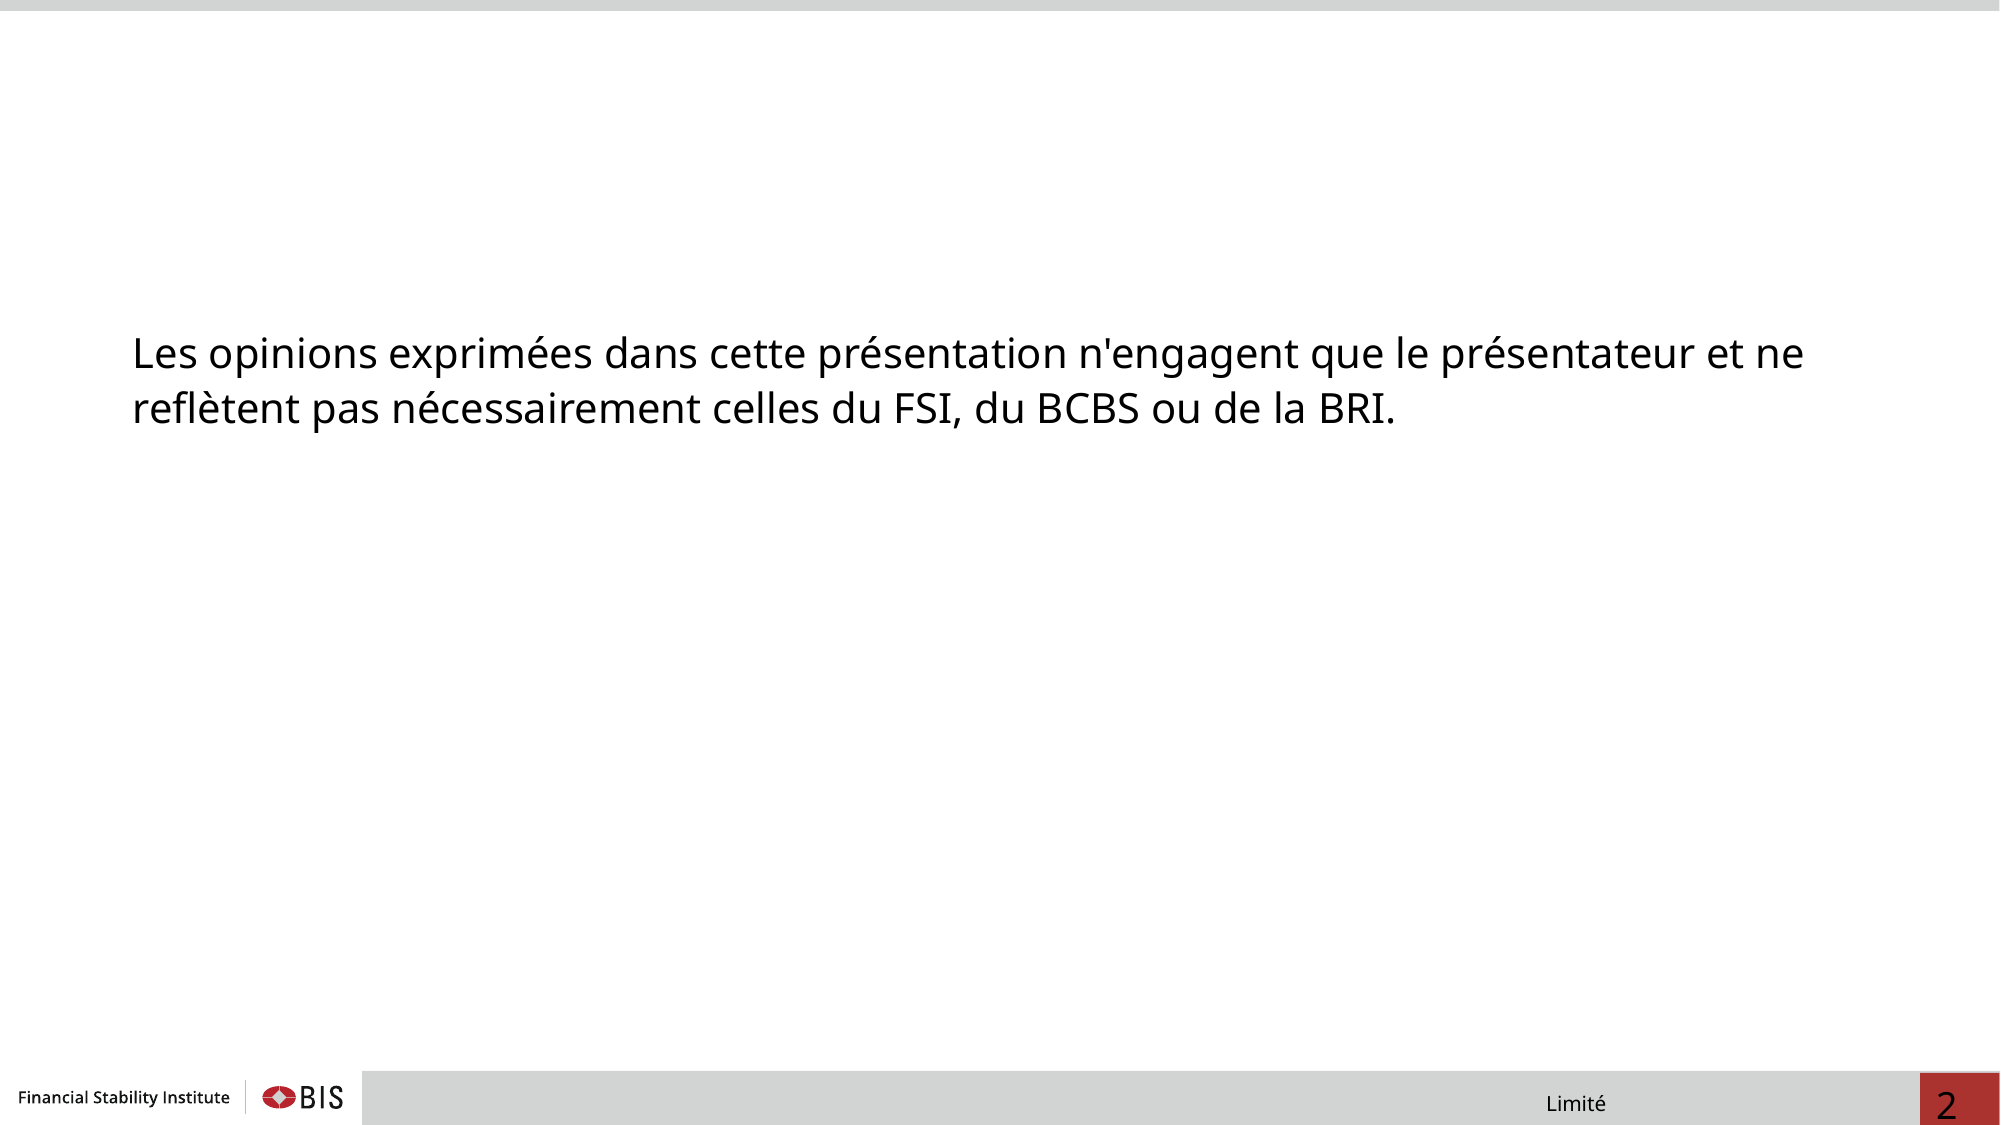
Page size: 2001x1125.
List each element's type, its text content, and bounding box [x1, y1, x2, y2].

list Les opinions exprimées dans cette présentation n'engagent que le présentateur et ne reflètent pas nécessairement celles du FSI, du BCBS ou de la BRI. [117, 314, 1867, 1012]
text_box [1921, 1074, 2000, 1125]
